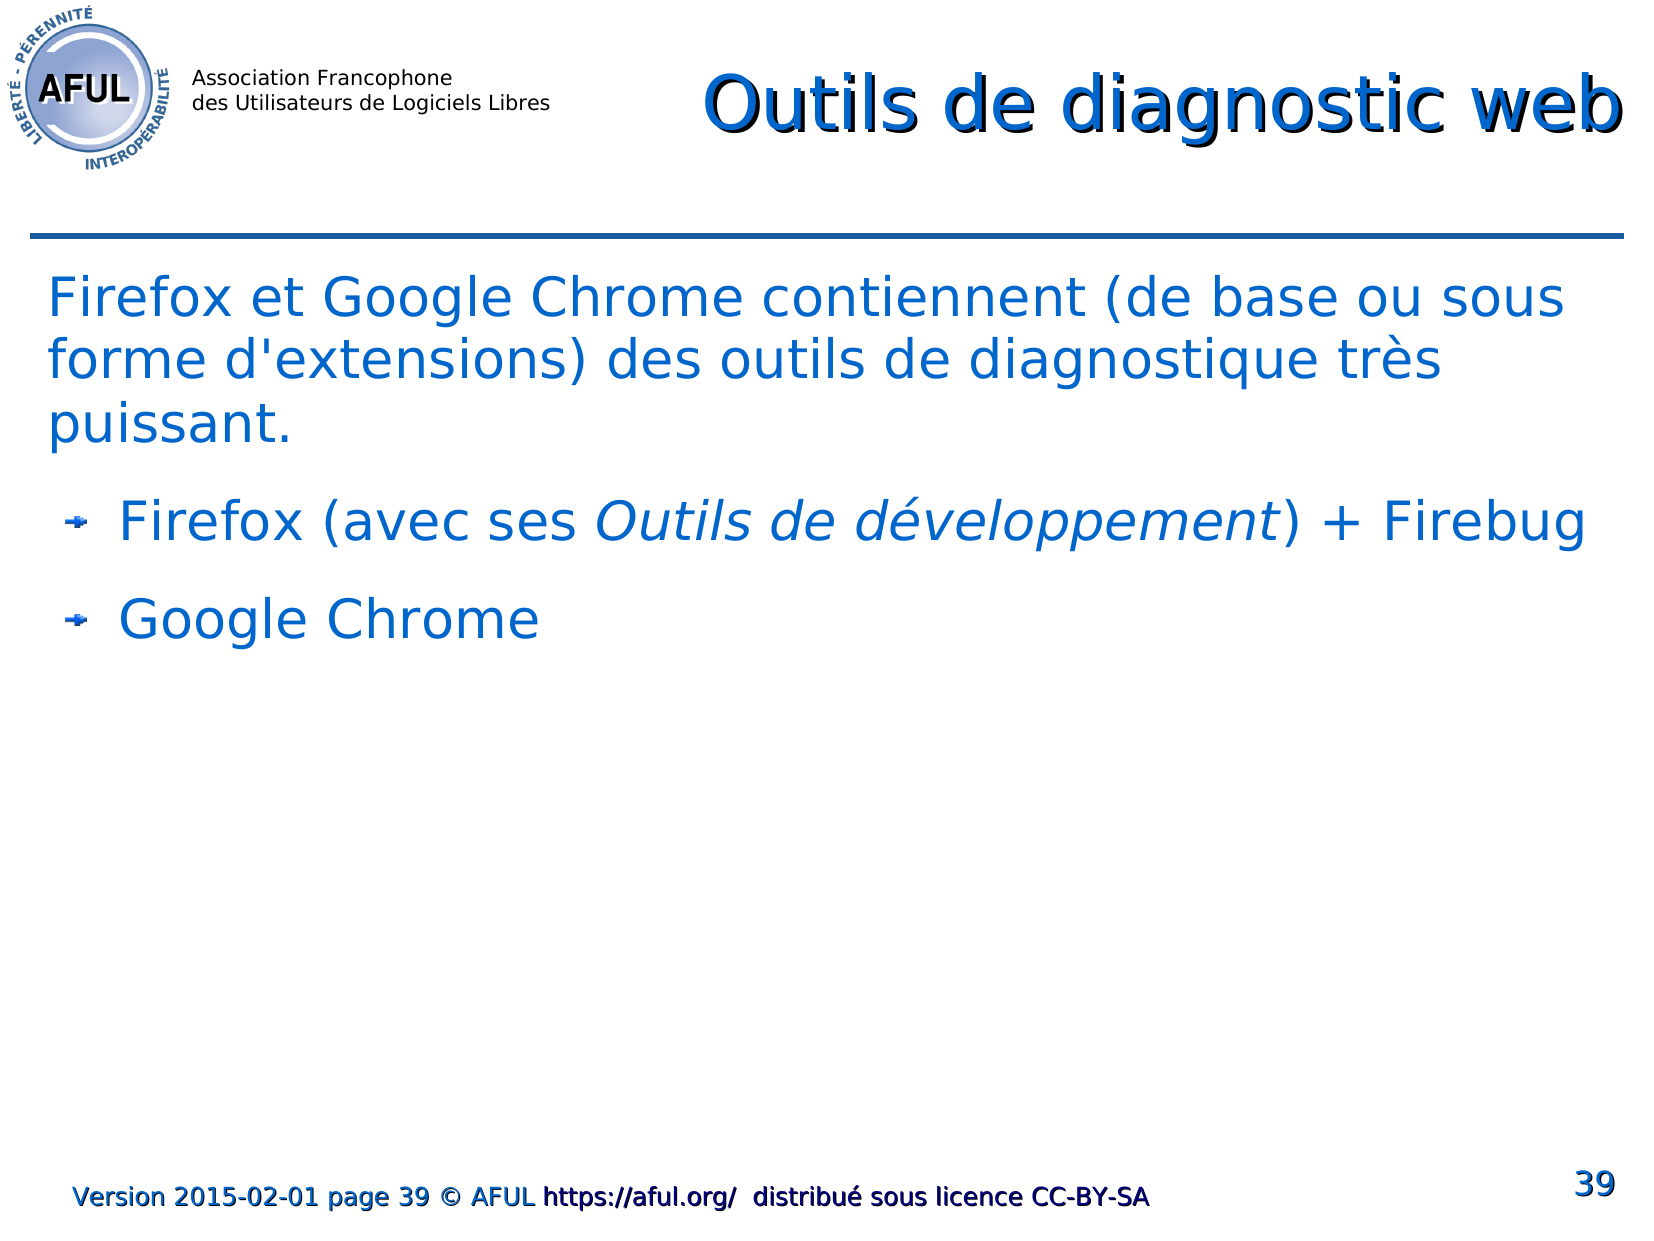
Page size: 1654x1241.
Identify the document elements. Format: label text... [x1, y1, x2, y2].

title Outils de diagnostic web [501, 0, 1625, 207]
picture [0, 0, 178, 178]
list Firefox et Google Chrome contiennent (de base ou sous forme d'extensions) des outils de diagnostique très puissant. Firefox (avec ses Outils de développement) + Firebug Google Chrome [47, 265, 1595, 1196]
